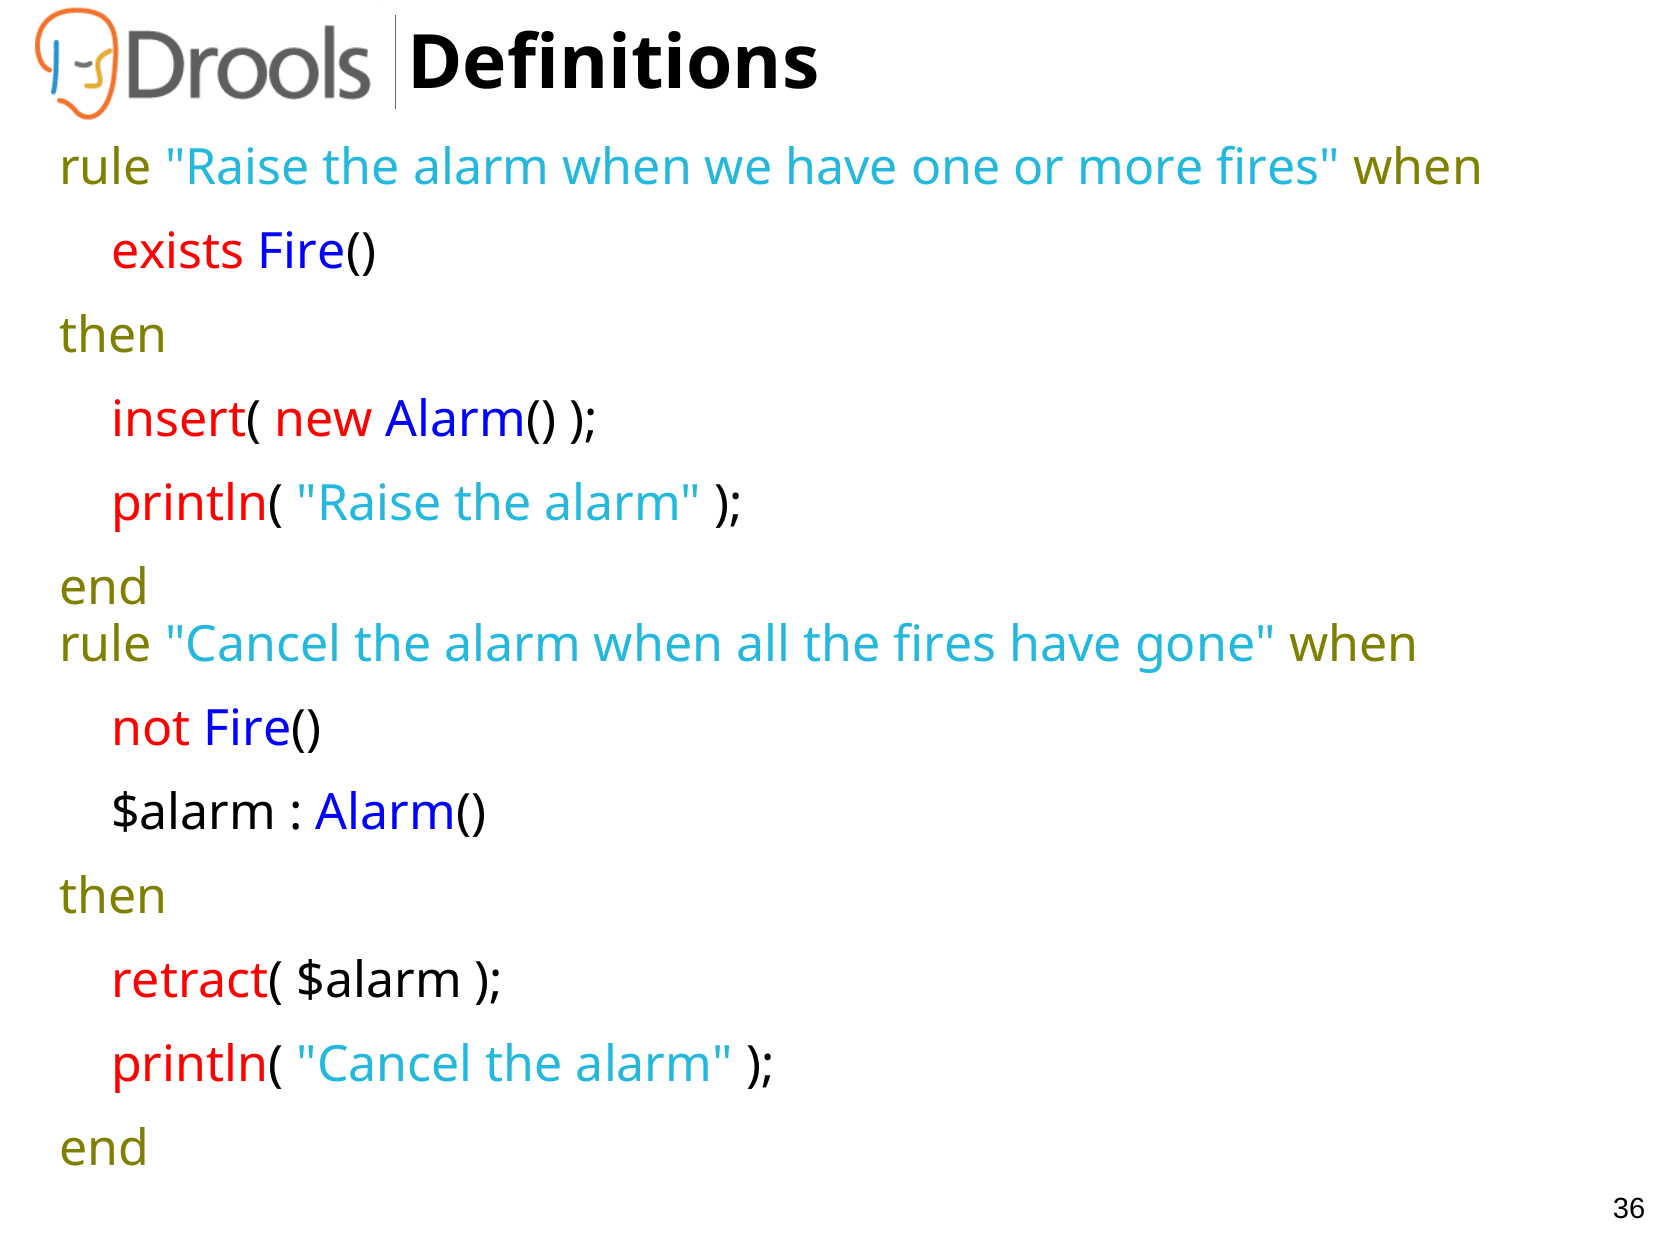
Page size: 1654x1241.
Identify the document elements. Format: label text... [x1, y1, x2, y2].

list rule "Raise the alarm when we have one or more fires" when exists Fire() then insert( new Alarm() ); println( "Raise the alarm" ); end [59, 130, 1566, 607]
picture [29, 0, 384, 126]
title Definitions [407, 6, 1618, 113]
list rule "Cancel the alarm when all the fires have gone" when not Fire() $alarm : Alarm() then retract( $alarm ); println( "Cancel the alarm" ); end [59, 607, 1566, 1165]
